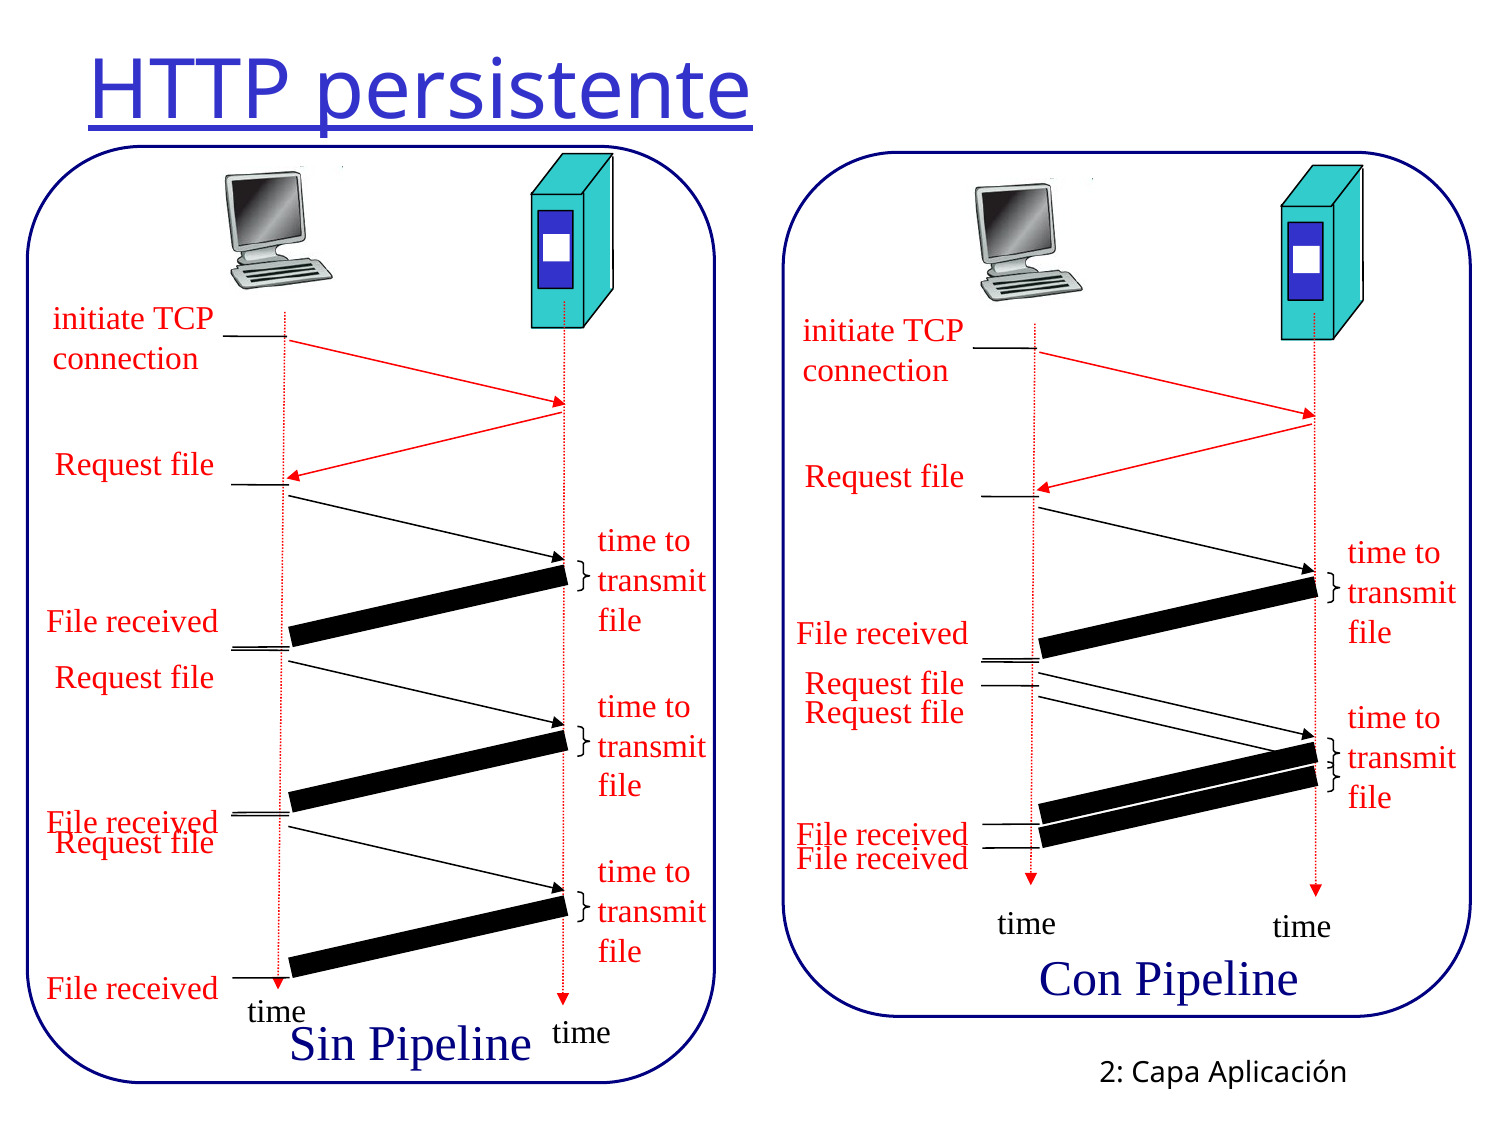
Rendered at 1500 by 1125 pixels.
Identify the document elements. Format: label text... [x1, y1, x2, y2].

text_box File received [781, 603, 984, 660]
text_box [531, 153, 613, 329]
text_box Request file [789, 683, 980, 739]
text_box time to transmit file [1332, 687, 1480, 824]
text_box initiate TCP connection [37, 288, 230, 385]
text_box time [1257, 896, 1347, 952]
text_box time to transmit file [1332, 522, 1480, 658]
text_box Con Pipeline [1024, 938, 1319, 1016]
text_box time [982, 893, 1072, 949]
text_box File received [781, 804, 984, 828]
text_box [1281, 165, 1363, 341]
text_box File received [31, 958, 234, 1014]
picture [950, 178, 1093, 307]
text_box initiate TCP connection [787, 300, 980, 396]
text_box Request file [789, 446, 980, 503]
text_box Request file [789, 653, 980, 683]
text_box time to transmit file [582, 841, 730, 977]
text_box time [537, 1002, 627, 1059]
text_box File received [31, 792, 234, 849]
text_box Request file [39, 434, 230, 491]
picture [200, 166, 343, 295]
text_box Request file [39, 647, 230, 703]
title HTTP persistente [87, 23, 1463, 151]
text_box Request file [39, 812, 230, 869]
text_box time [232, 981, 322, 1038]
text_box File received [31, 591, 234, 648]
text_box Sin Pipeline [274, 1003, 569, 1081]
text_box time to transmit file [582, 676, 730, 812]
text_box time to transmit file [582, 510, 730, 647]
text_box File received [781, 828, 984, 884]
